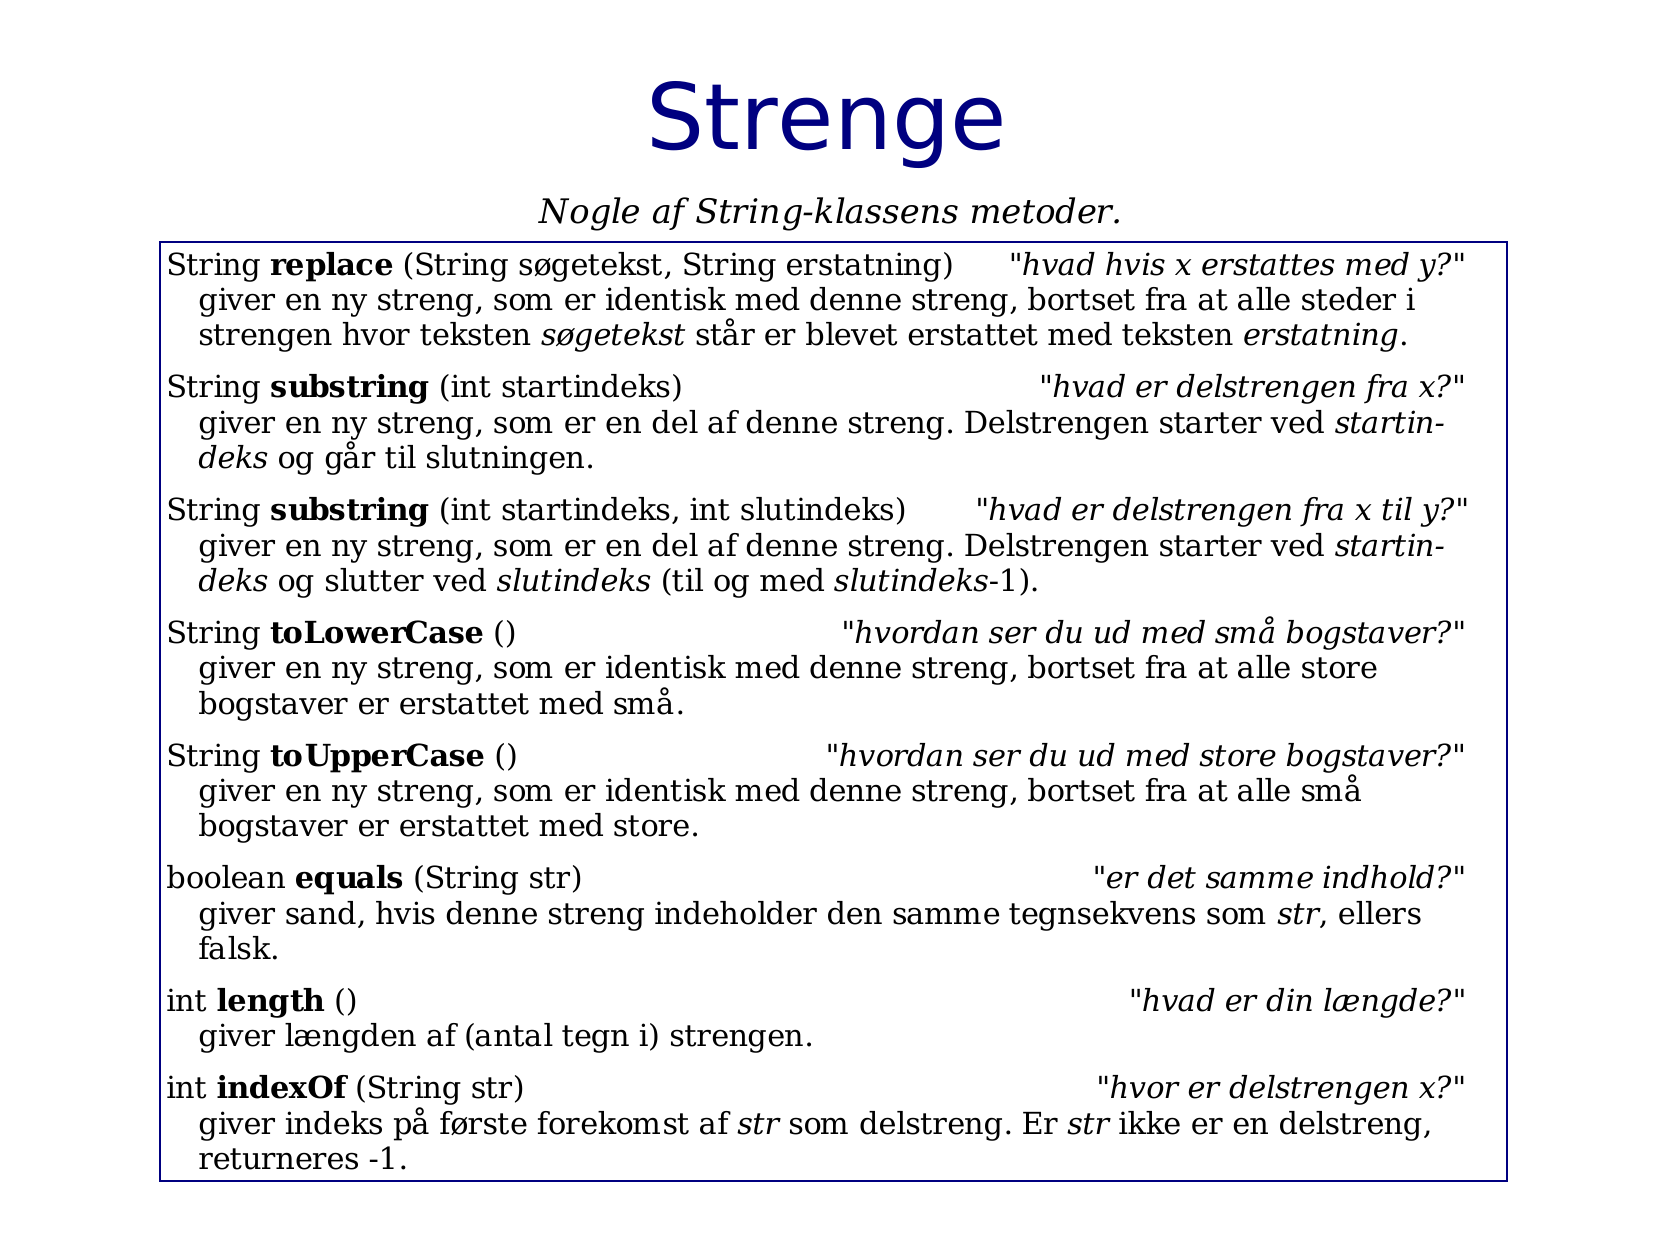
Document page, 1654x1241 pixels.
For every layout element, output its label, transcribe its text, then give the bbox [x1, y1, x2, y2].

title Strenge [105, 14, 1549, 222]
chart [149, 175, 1509, 1241]
